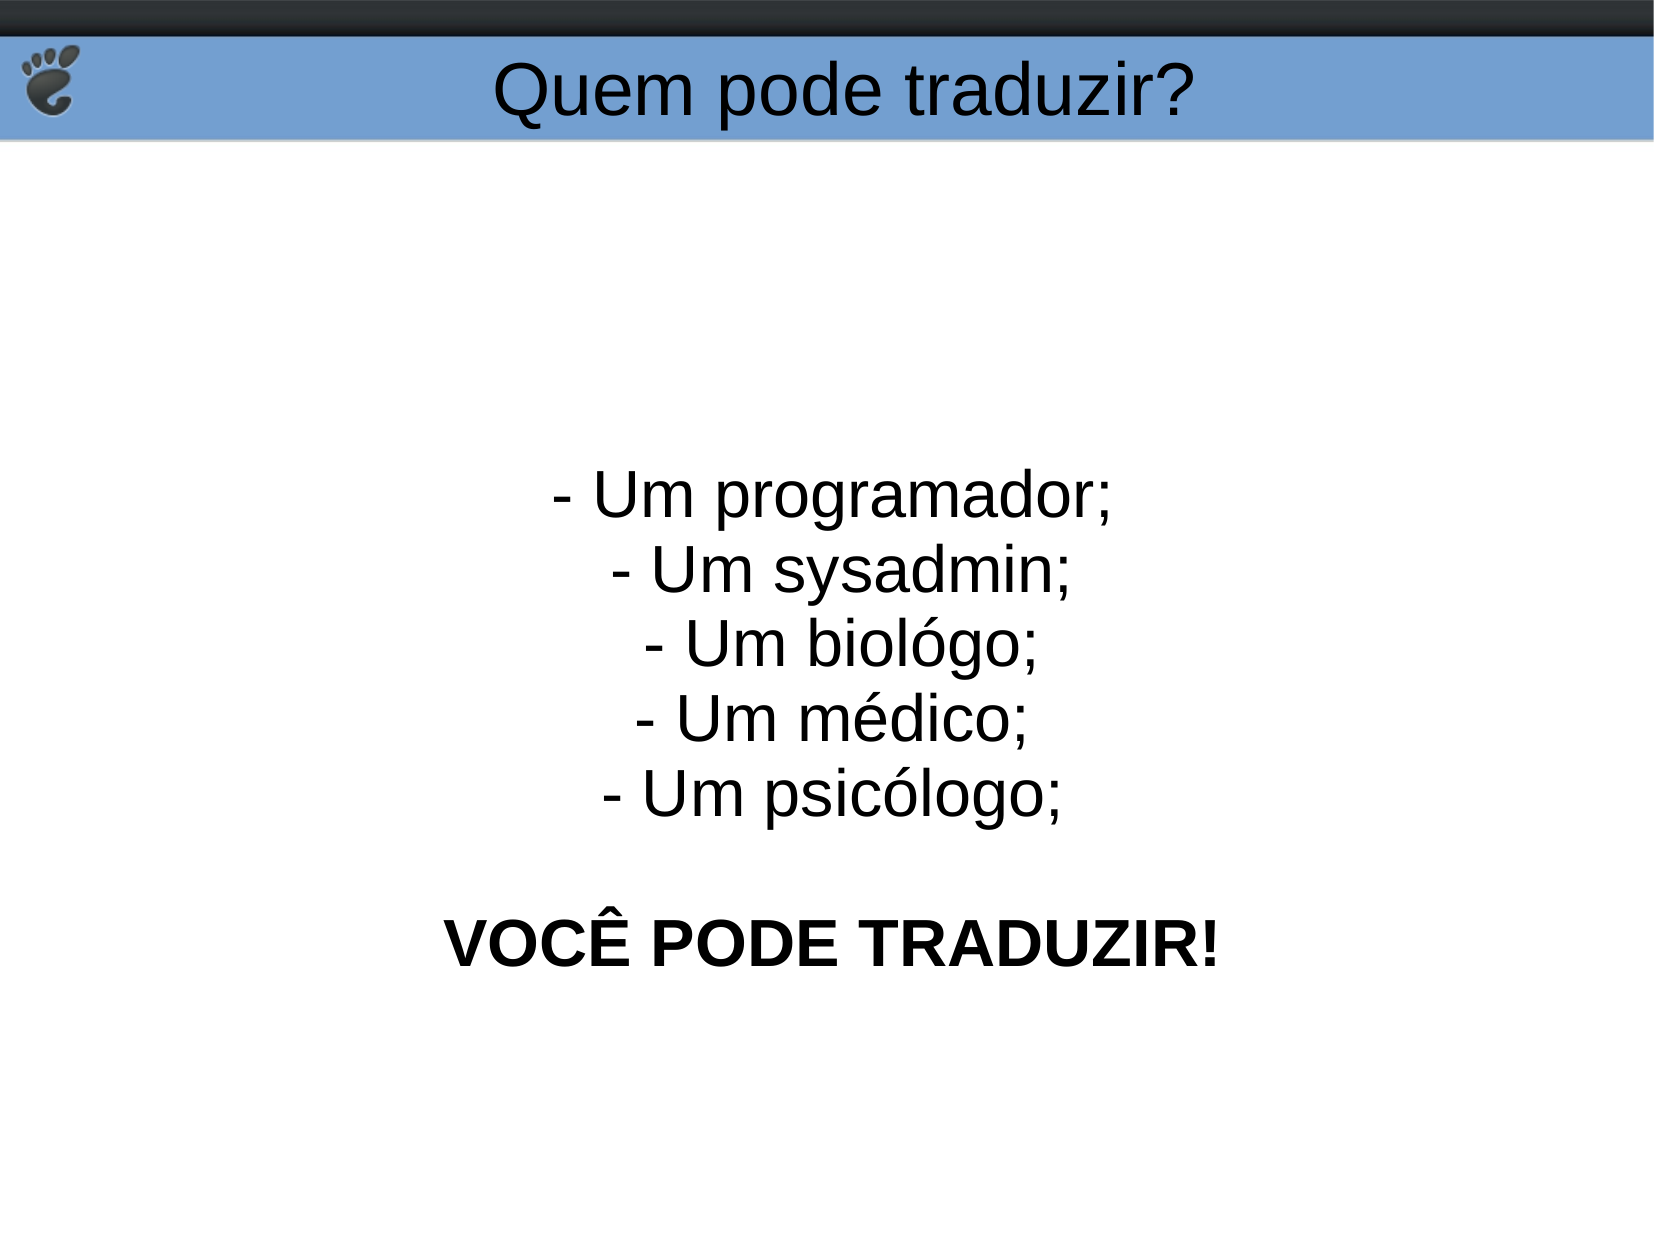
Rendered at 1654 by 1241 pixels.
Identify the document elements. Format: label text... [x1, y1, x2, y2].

picture [0, 0, 1654, 1241]
subtitle - Um programador; - Um sysadmin; - Um biológo; - Um médico; - Um psicólogo; VOCÊ PODE TRADUZIR! [76, 295, 1565, 1142]
title Quem pode traduzir? [100, 2, 1589, 178]
